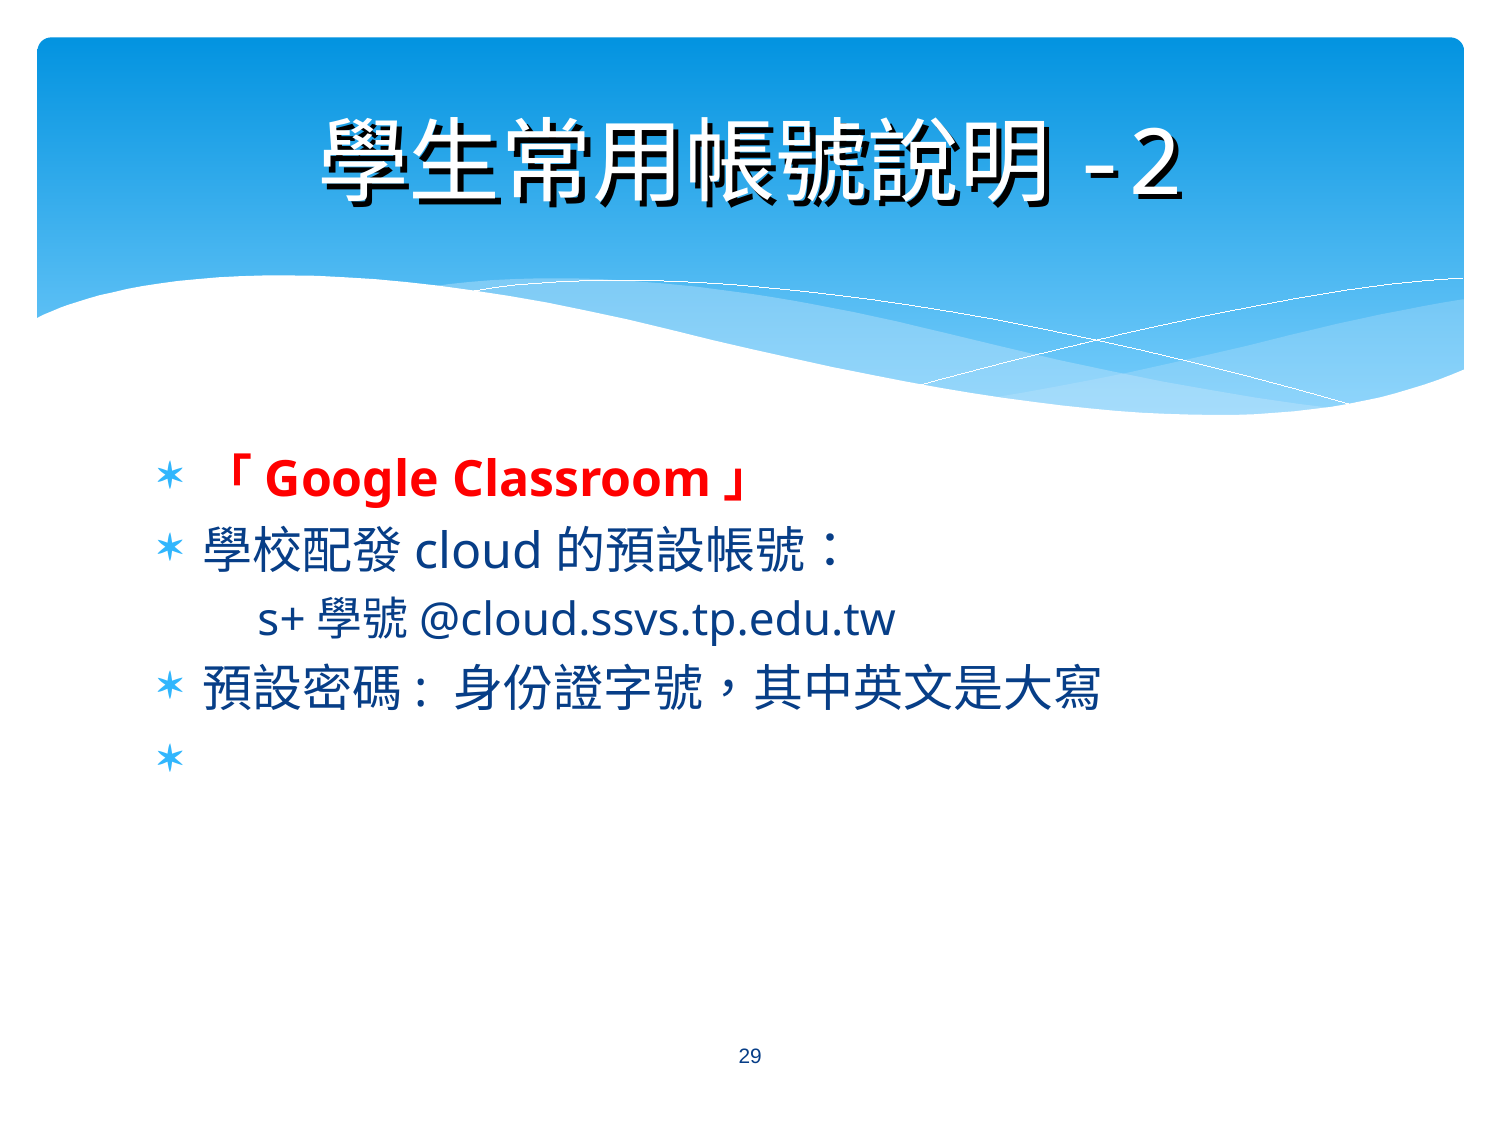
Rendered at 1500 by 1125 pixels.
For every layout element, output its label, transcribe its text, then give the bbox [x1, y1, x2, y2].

text_box 29 [654, 1025, 846, 1086]
title 學生常用帳號說明-2 [75, 55, 1426, 261]
list 「Google Classroom」 學校配發cloud的預設帳號： s+學號@cloud.ssvs.tp.edu.tw 預設密碼: 身份證字號，其中英文是大寫 [142, 438, 1359, 1005]
